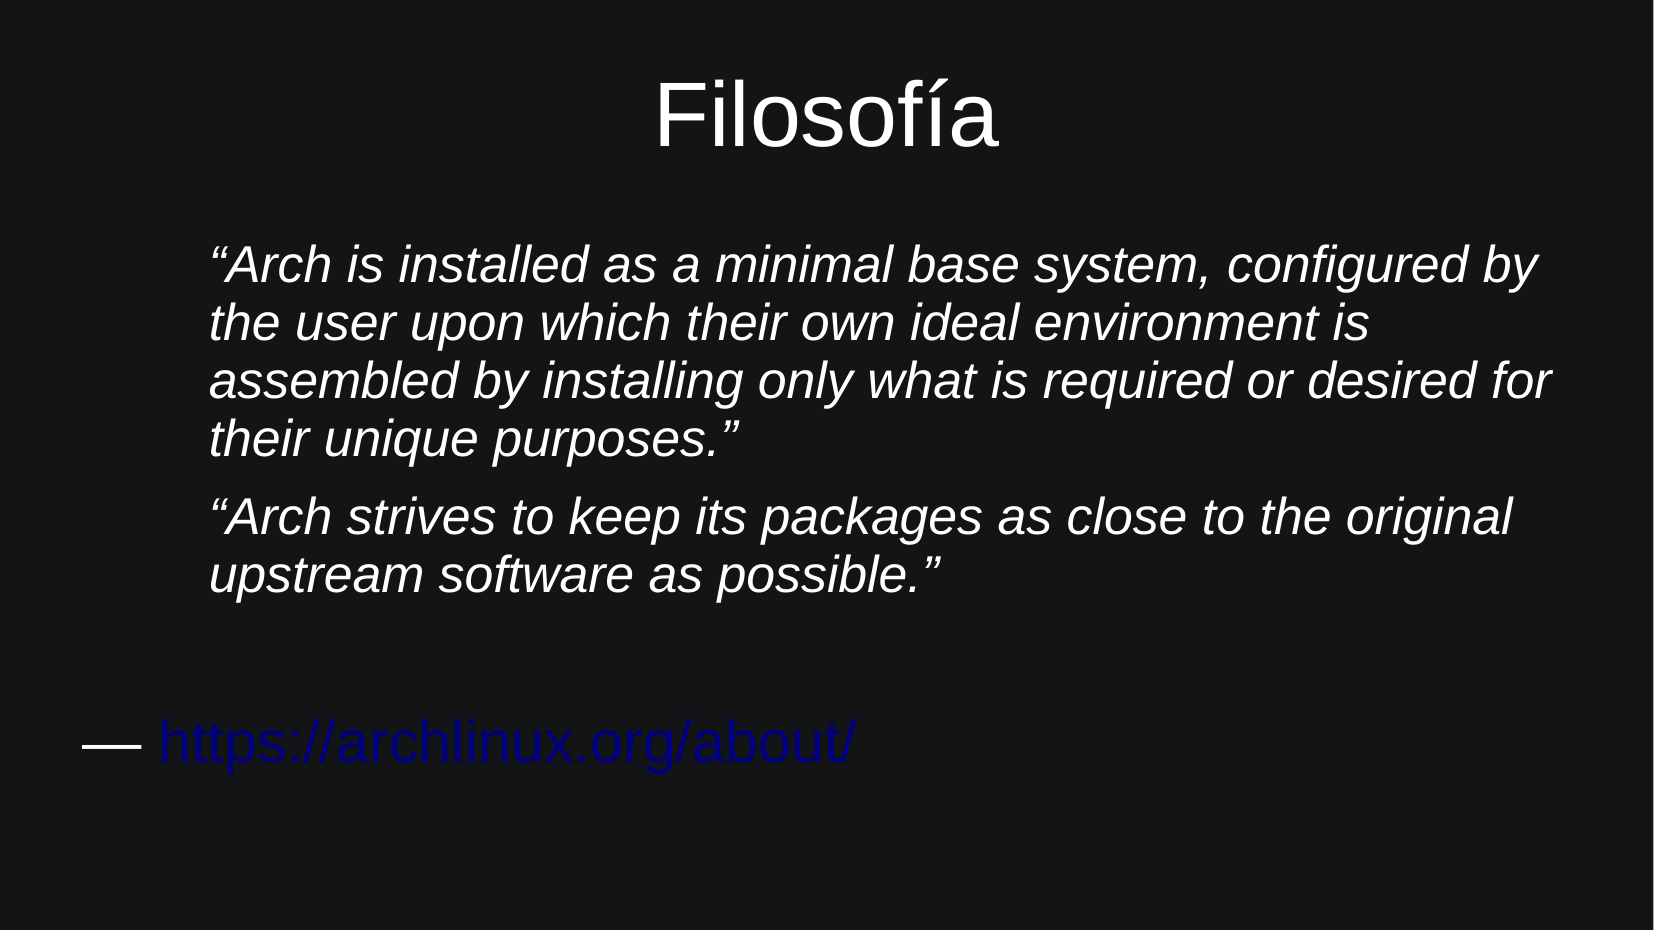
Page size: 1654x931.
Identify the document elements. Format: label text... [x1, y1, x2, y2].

list “Arch is installed as a minimal base system, configured by the user upon which their own ideal environment is assembled by installing only what is required or desired for their unique purposes.” “Arch strives to keep its packages as close to the original upstream software as possible.” — https://archlinux.org/about/ [82, 236, 1571, 776]
title Filosofía [82, 37, 1571, 193]
